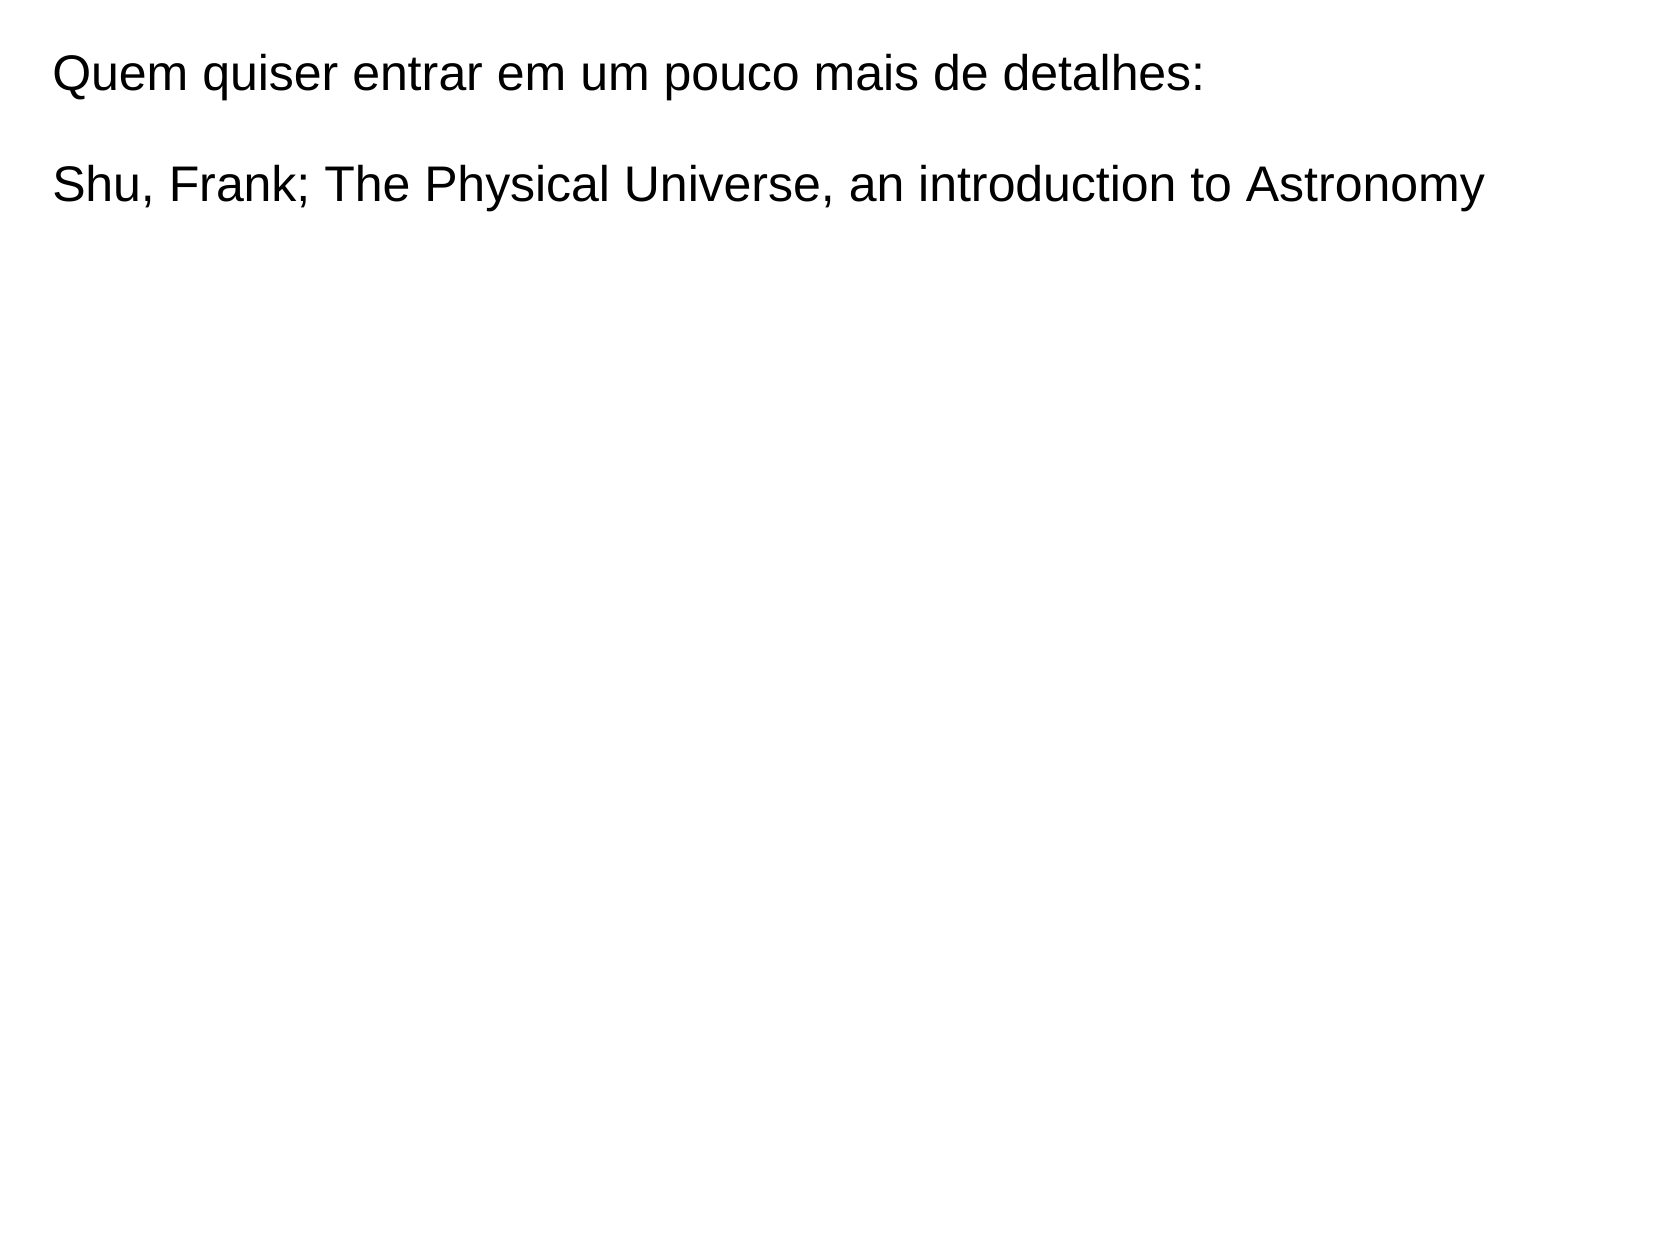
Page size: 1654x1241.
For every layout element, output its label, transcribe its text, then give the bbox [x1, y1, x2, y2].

text_box Quem quiser entrar em um pouco mais de detalhes: Shu, Frank; The Physical Universe, an introduction to Astronomy [37, 37, 1576, 220]
